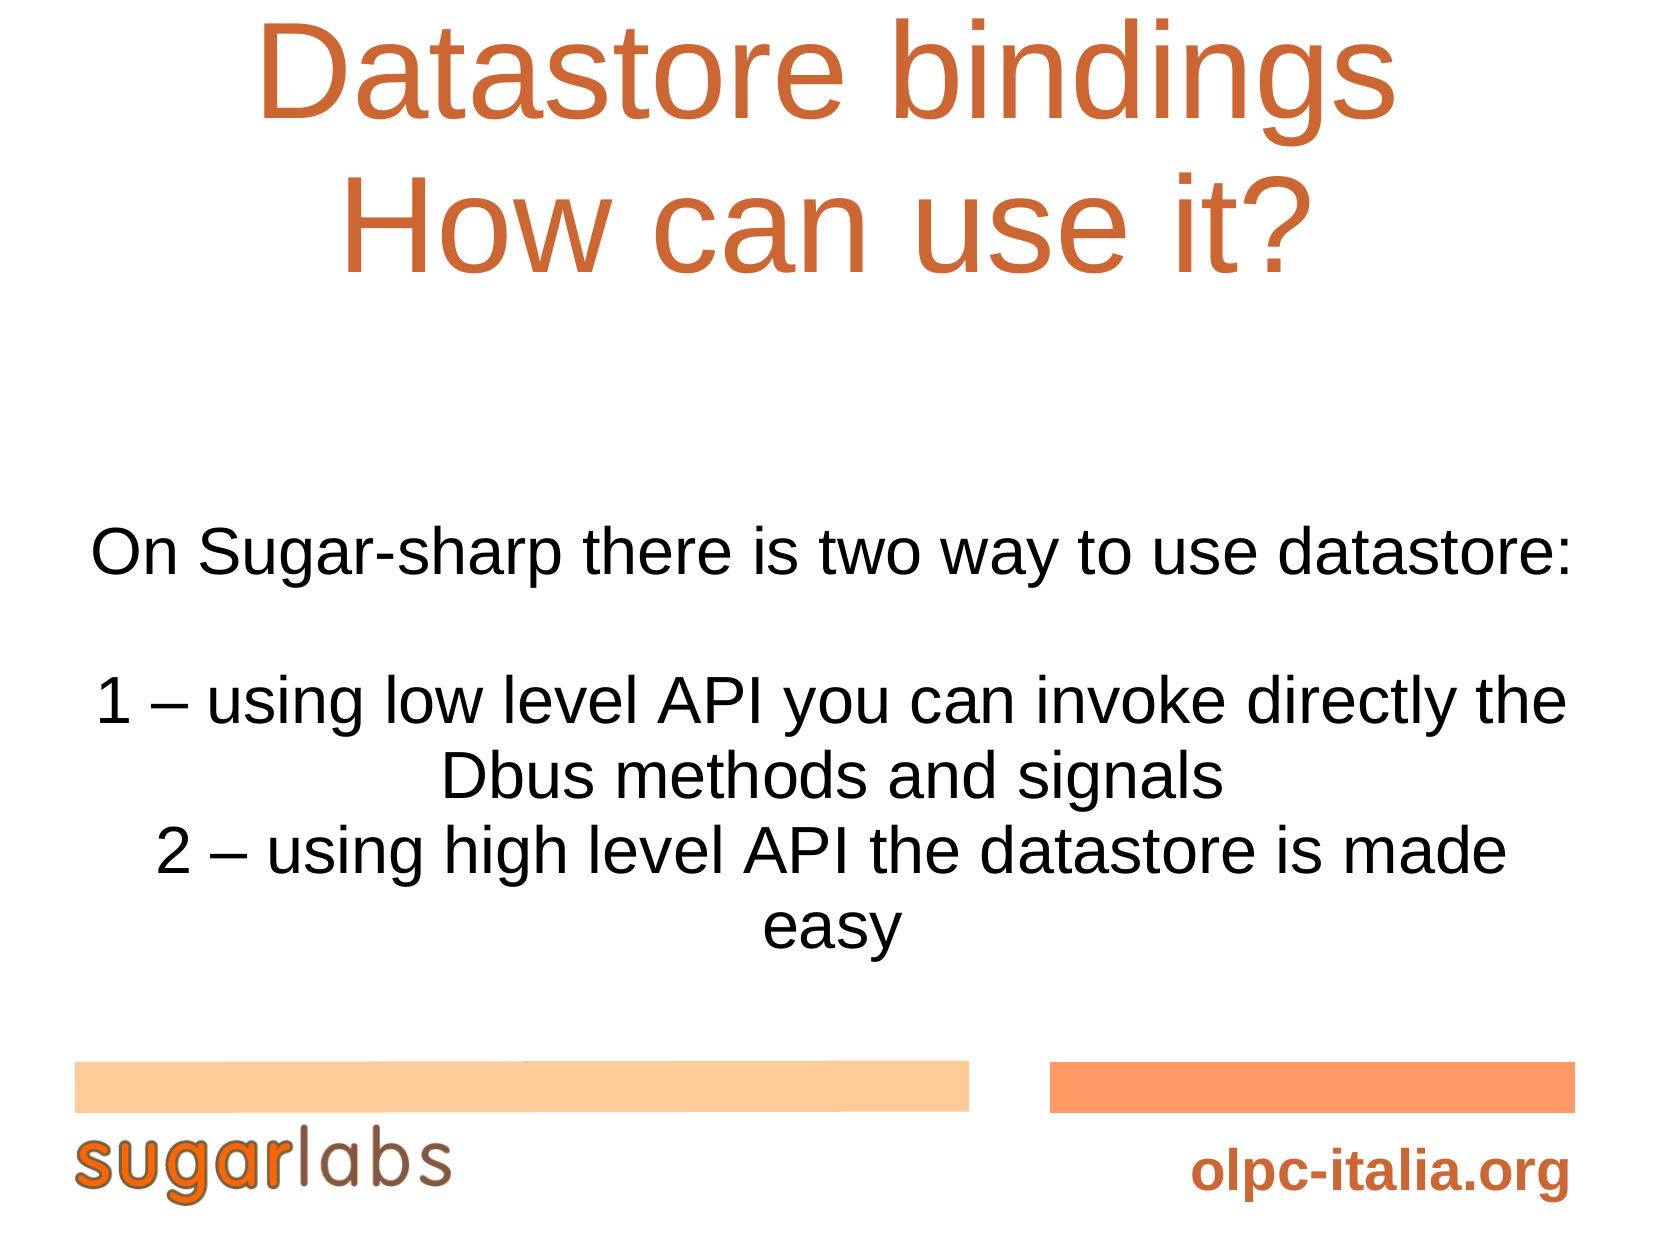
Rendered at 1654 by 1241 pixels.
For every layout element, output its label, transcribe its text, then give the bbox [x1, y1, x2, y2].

picture [75, 1124, 451, 1206]
title Datastore bindings How can use it? [59, 0, 1595, 302]
subtitle On Sugar-sharp there is two way to use datastore: 1 – using low level API you can invoke directly the Dbus methods and signals 2 – using high level API the datastore is made easy [88, 354, 1577, 1123]
